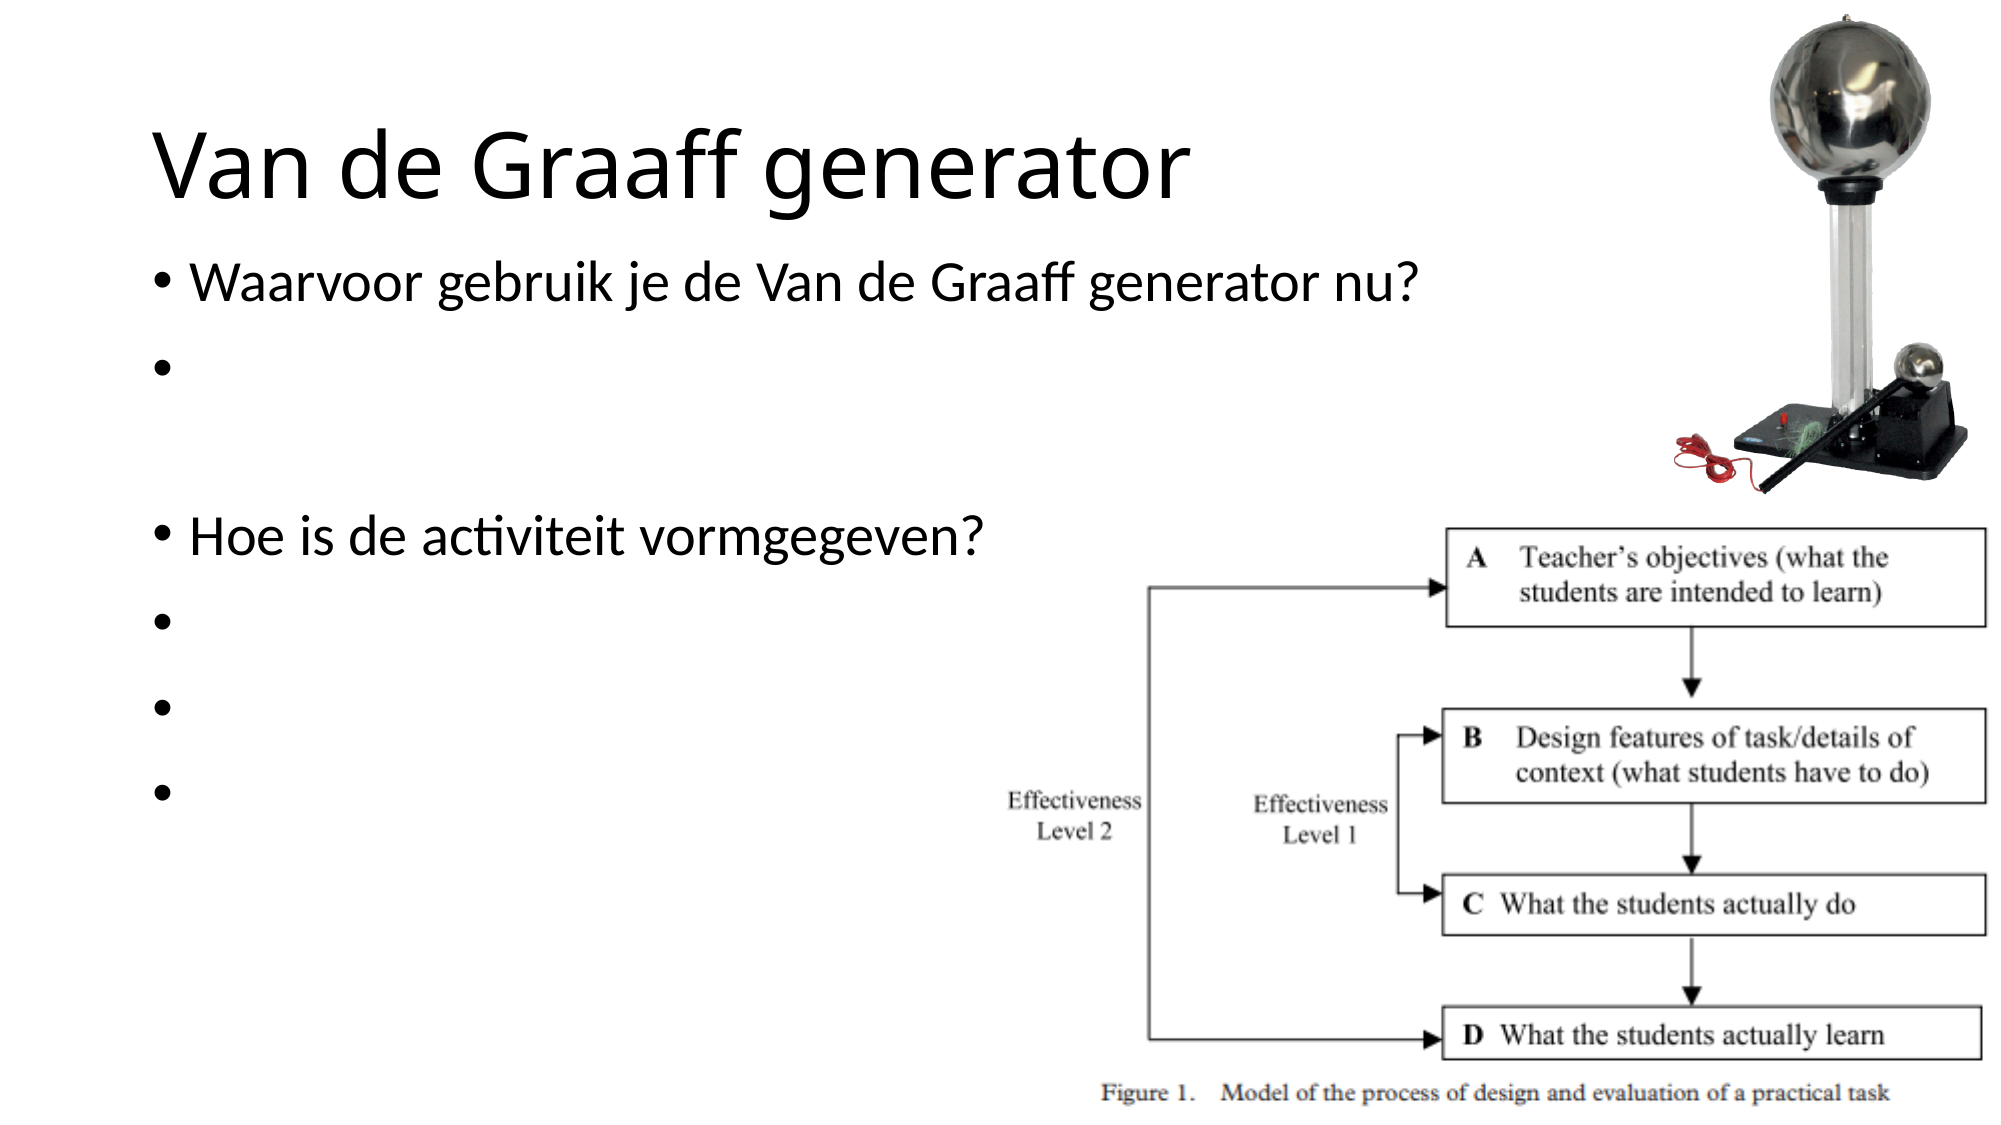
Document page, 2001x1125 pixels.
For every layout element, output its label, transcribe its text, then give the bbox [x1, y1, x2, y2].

list Waarvoor gebruik je de Van de Graaff generator nu? Hoe is de activiteit vormgegeven? [137, 244, 1863, 958]
title Van de Graaff generator [137, 59, 1666, 244]
picture [1666, 0, 1984, 500]
picture [989, 518, 2000, 1125]
